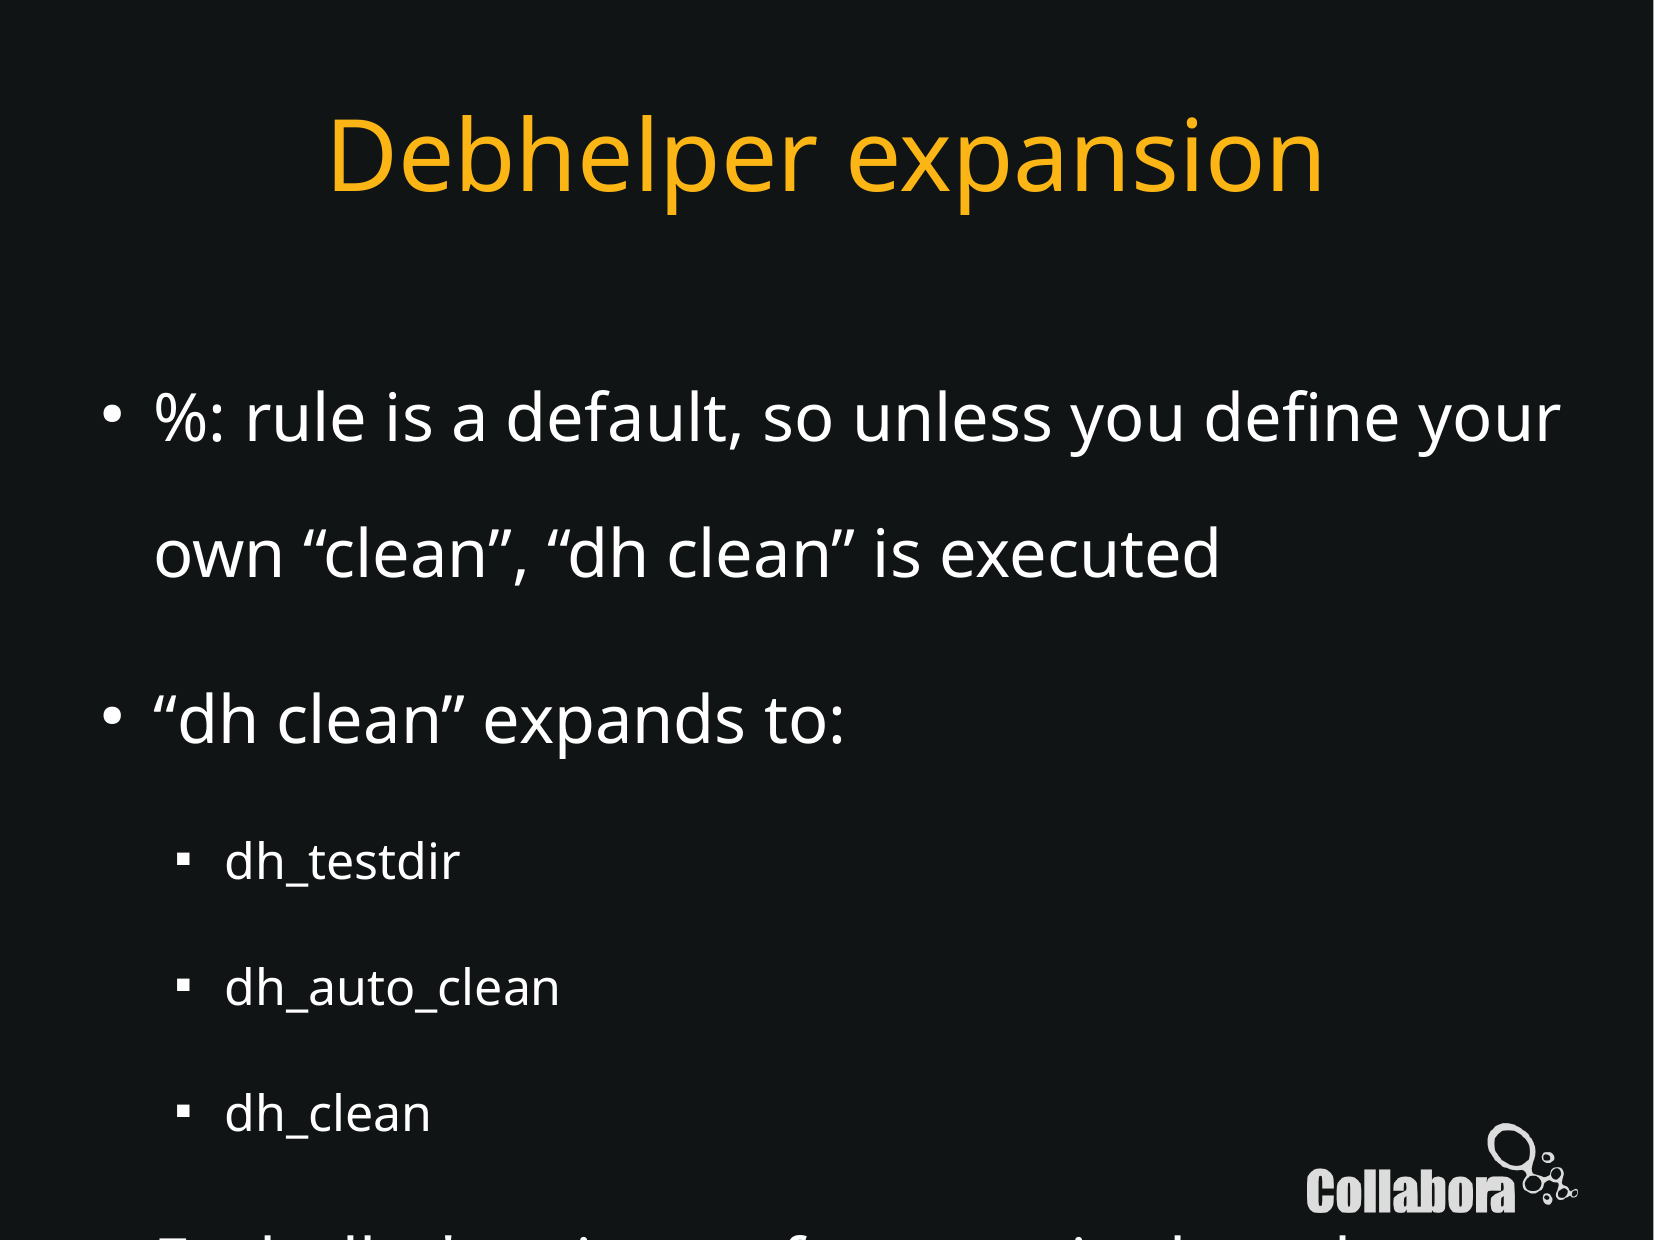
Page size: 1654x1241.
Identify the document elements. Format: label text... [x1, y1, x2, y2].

list %: rule is a default, so unless you define your own “clean”, “dh clean” is executed “dh clean” expands to: dh_testdir dh_auto_clean dh_clean Each dh_* script performs a single task [82, 324, 1571, 1118]
picture [1307, 1123, 1578, 1213]
title Debhelper expansion [82, 49, 1571, 257]
